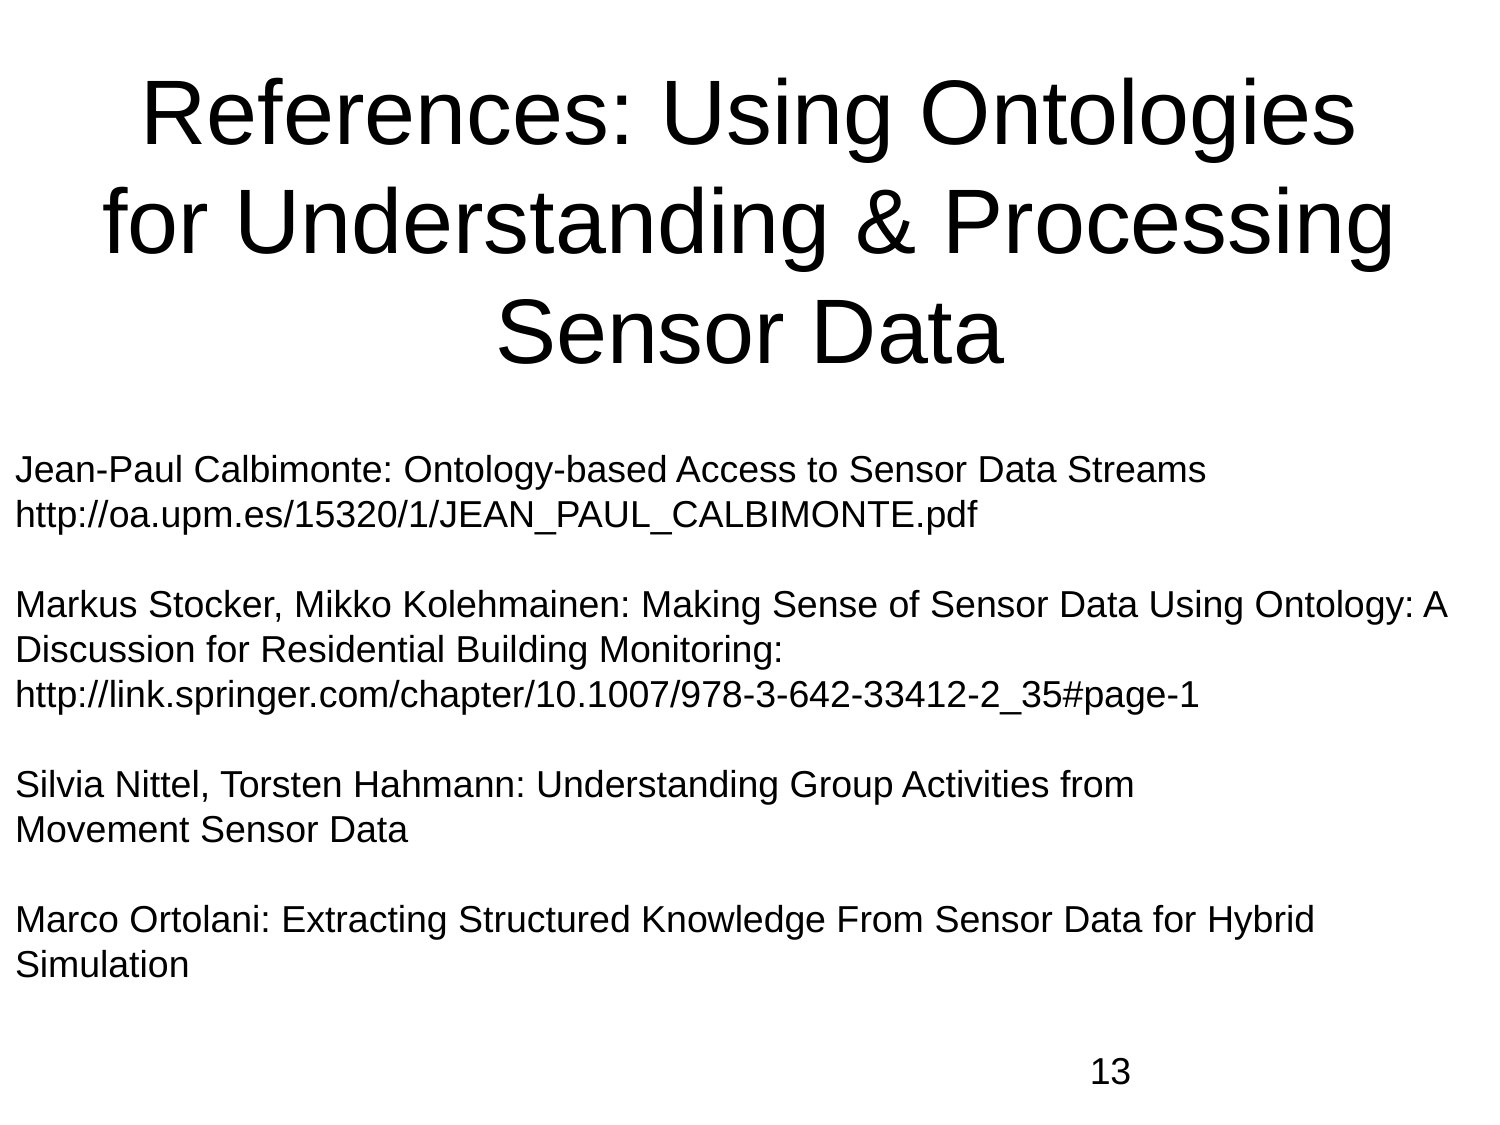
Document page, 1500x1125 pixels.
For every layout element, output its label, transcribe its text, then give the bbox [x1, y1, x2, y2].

title References: Using Ontologies for Understanding & Processing Sensor Data [75, 45, 1425, 233]
list Jean-Paul Calbimonte: Ontology-based Access to Sensor Data Streams http://oa.upm.es/15320/1/JEAN_PAUL_CALBIMONTE.pdf Markus Stocker, Mikko Kolehmainen: Making Sense of Sensor Data Using Ontology: A Discussion for Residential Building Monitoring: http://link.springer.com/chapter/10.1007/978-3-642-33412-2_35#page-1 Silvia Nittel, Torsten Hahmann: Understanding Group Activities from Movement Sensor Data Marco Ortolani: Extracting Structured Knowledge From Sensor Data for Hybrid Simulation [0, 437, 1500, 993]
text_box <number> [1074, 1042, 1425, 1103]
